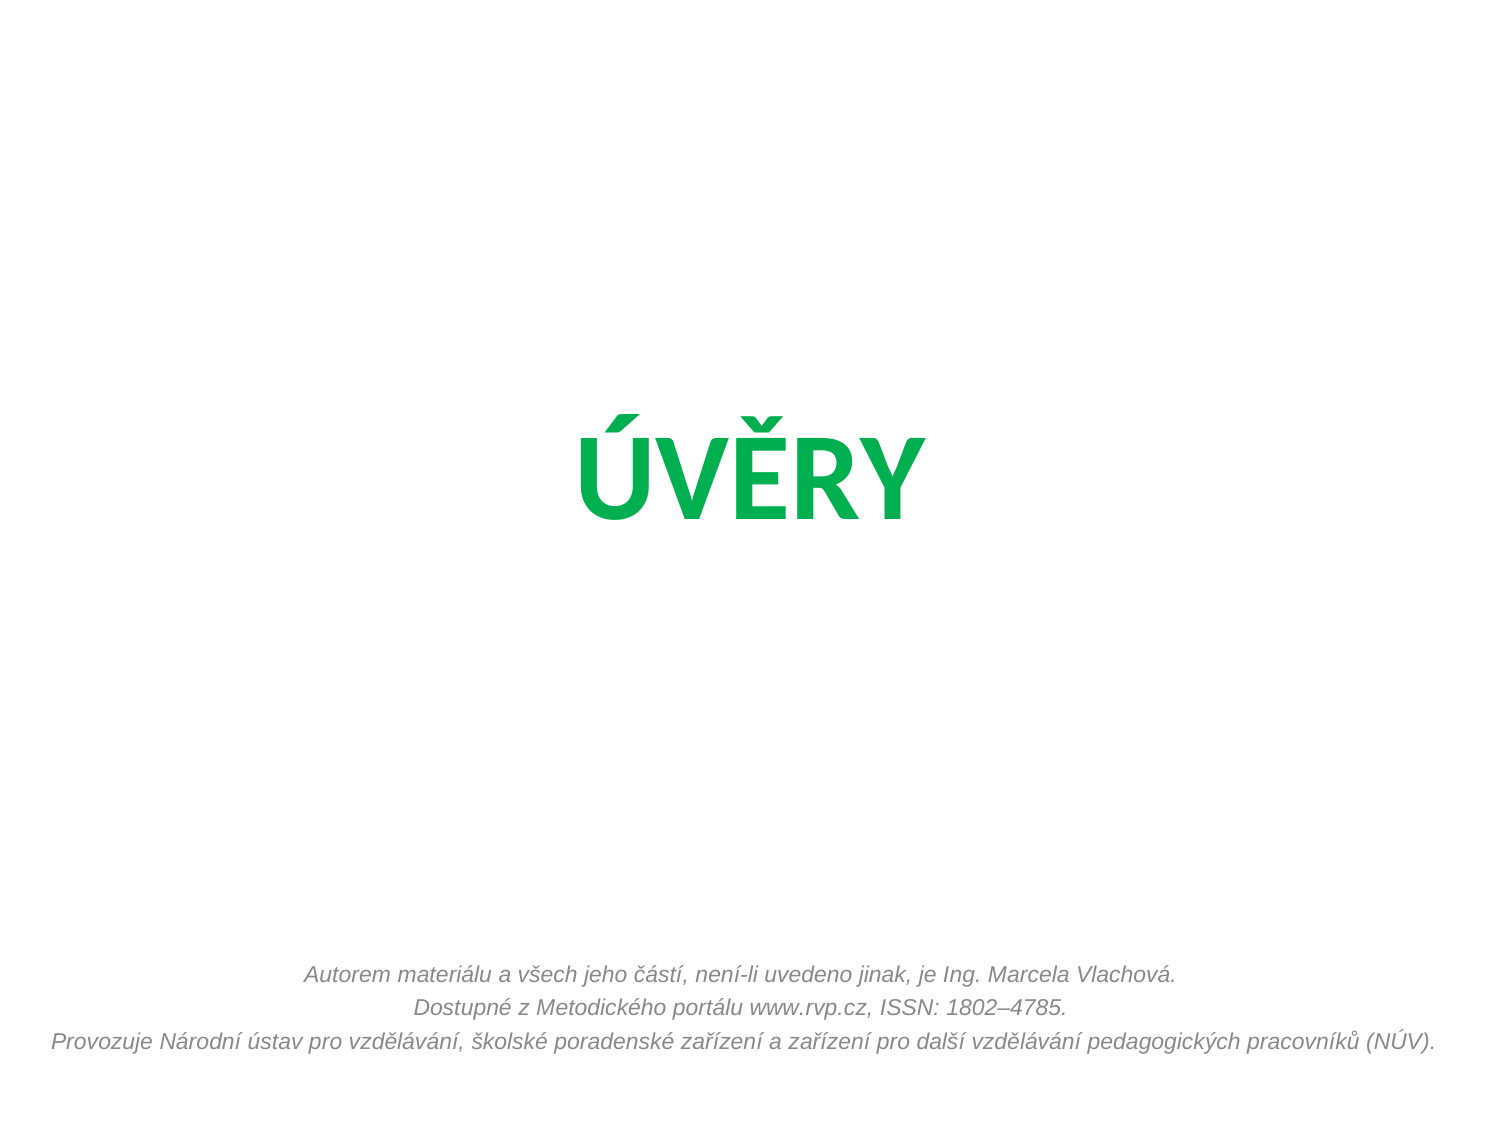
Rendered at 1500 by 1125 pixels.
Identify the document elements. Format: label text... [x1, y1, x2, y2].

title ÚVĚRY [112, 349, 1388, 591]
text_box Autorem materiálu a všech jeho částí, není-li uvedeno jinak, je Ing. Marcela Vlachová. Dostupné z Metodického portálu www.rvp.cz, ISSN: 1802–4785. Provozuje Národní ústav pro vzdělávání, školské poradenské zařízení a zařízení pro další vzdělávání pedagogických pracovníků (NÚV). [29, 952, 1459, 1095]
